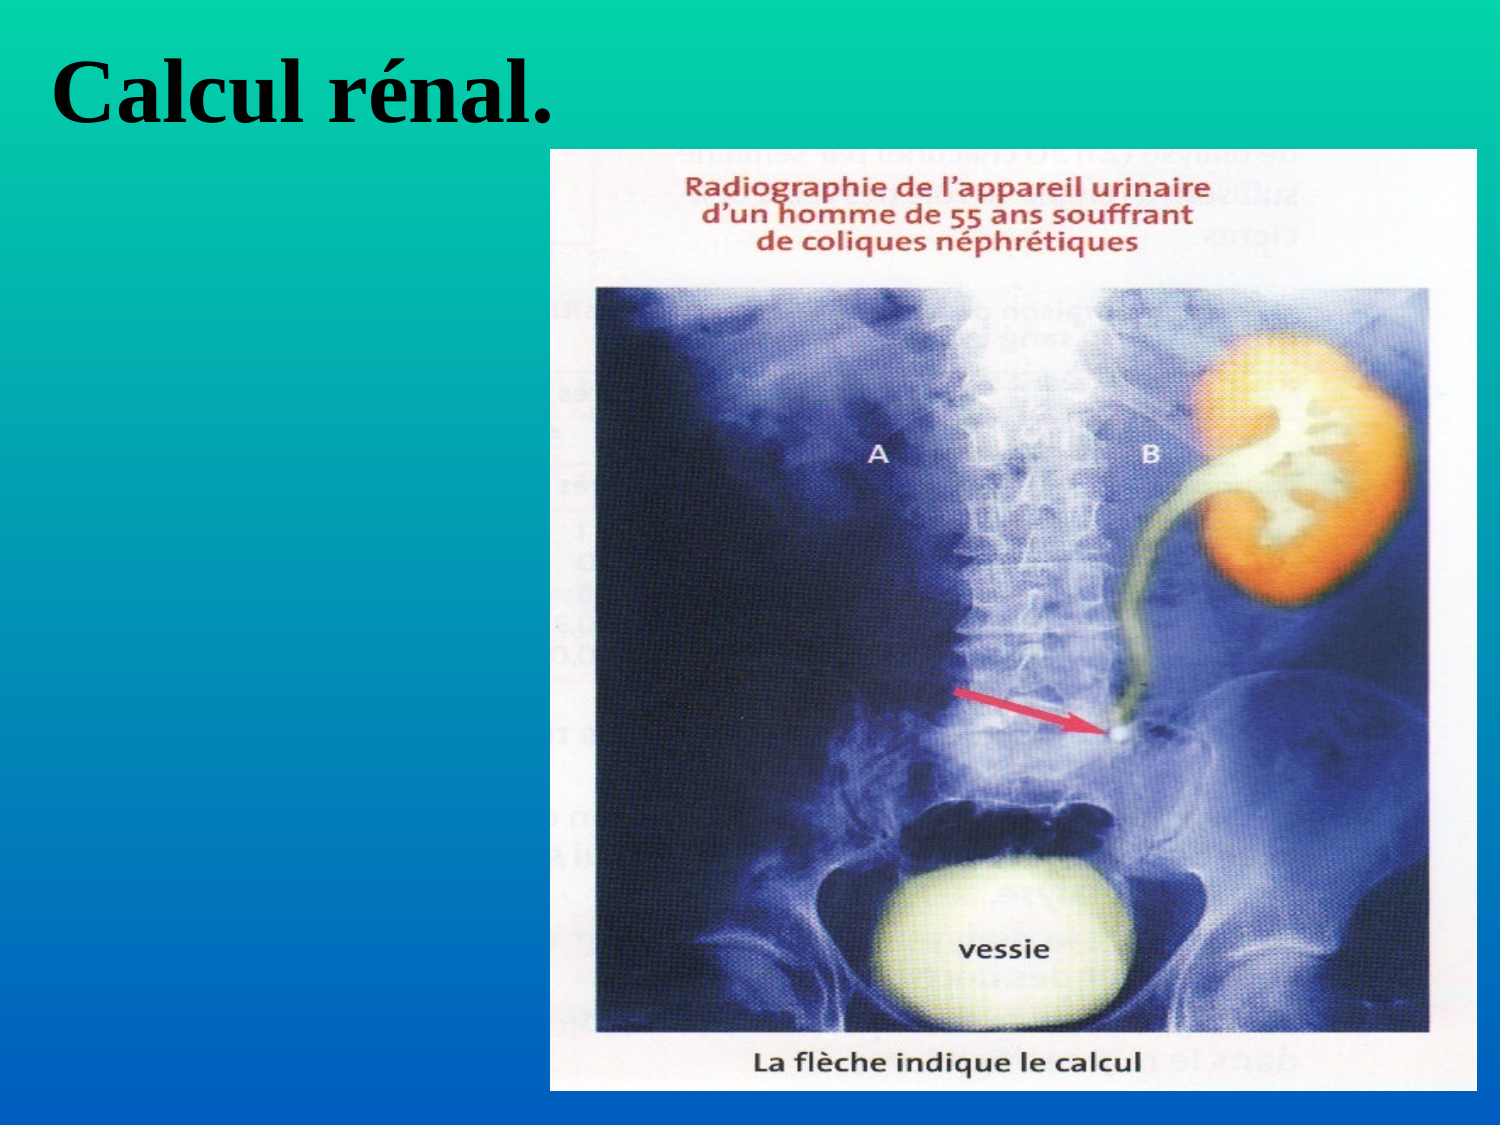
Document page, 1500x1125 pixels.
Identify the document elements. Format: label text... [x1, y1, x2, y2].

picture [0, 149, 1500, 1091]
text_box Calcul rénal. [35, 23, 575, 149]
